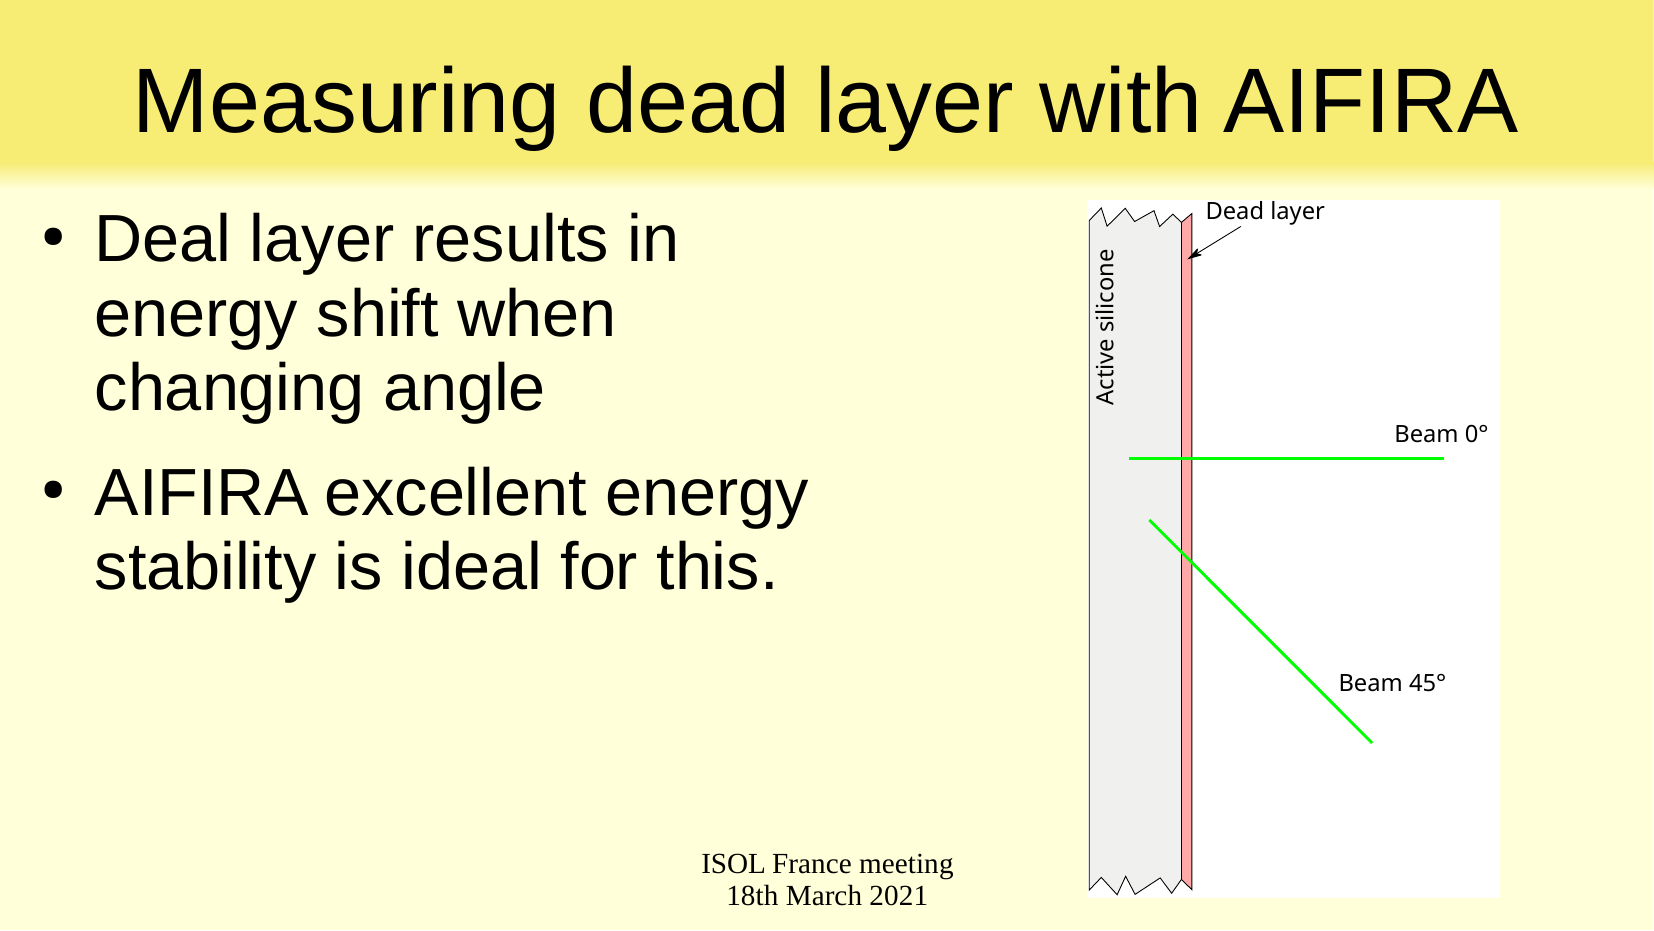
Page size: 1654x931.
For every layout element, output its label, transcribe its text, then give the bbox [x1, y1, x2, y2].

title Measuring dead layer with AIFIRA [82, 37, 1571, 166]
list Deal layer results in energy shift when changing angle AIFIRA excellent energy stability is ideal for this. [23, 200, 851, 851]
picture [1086, 200, 1501, 898]
